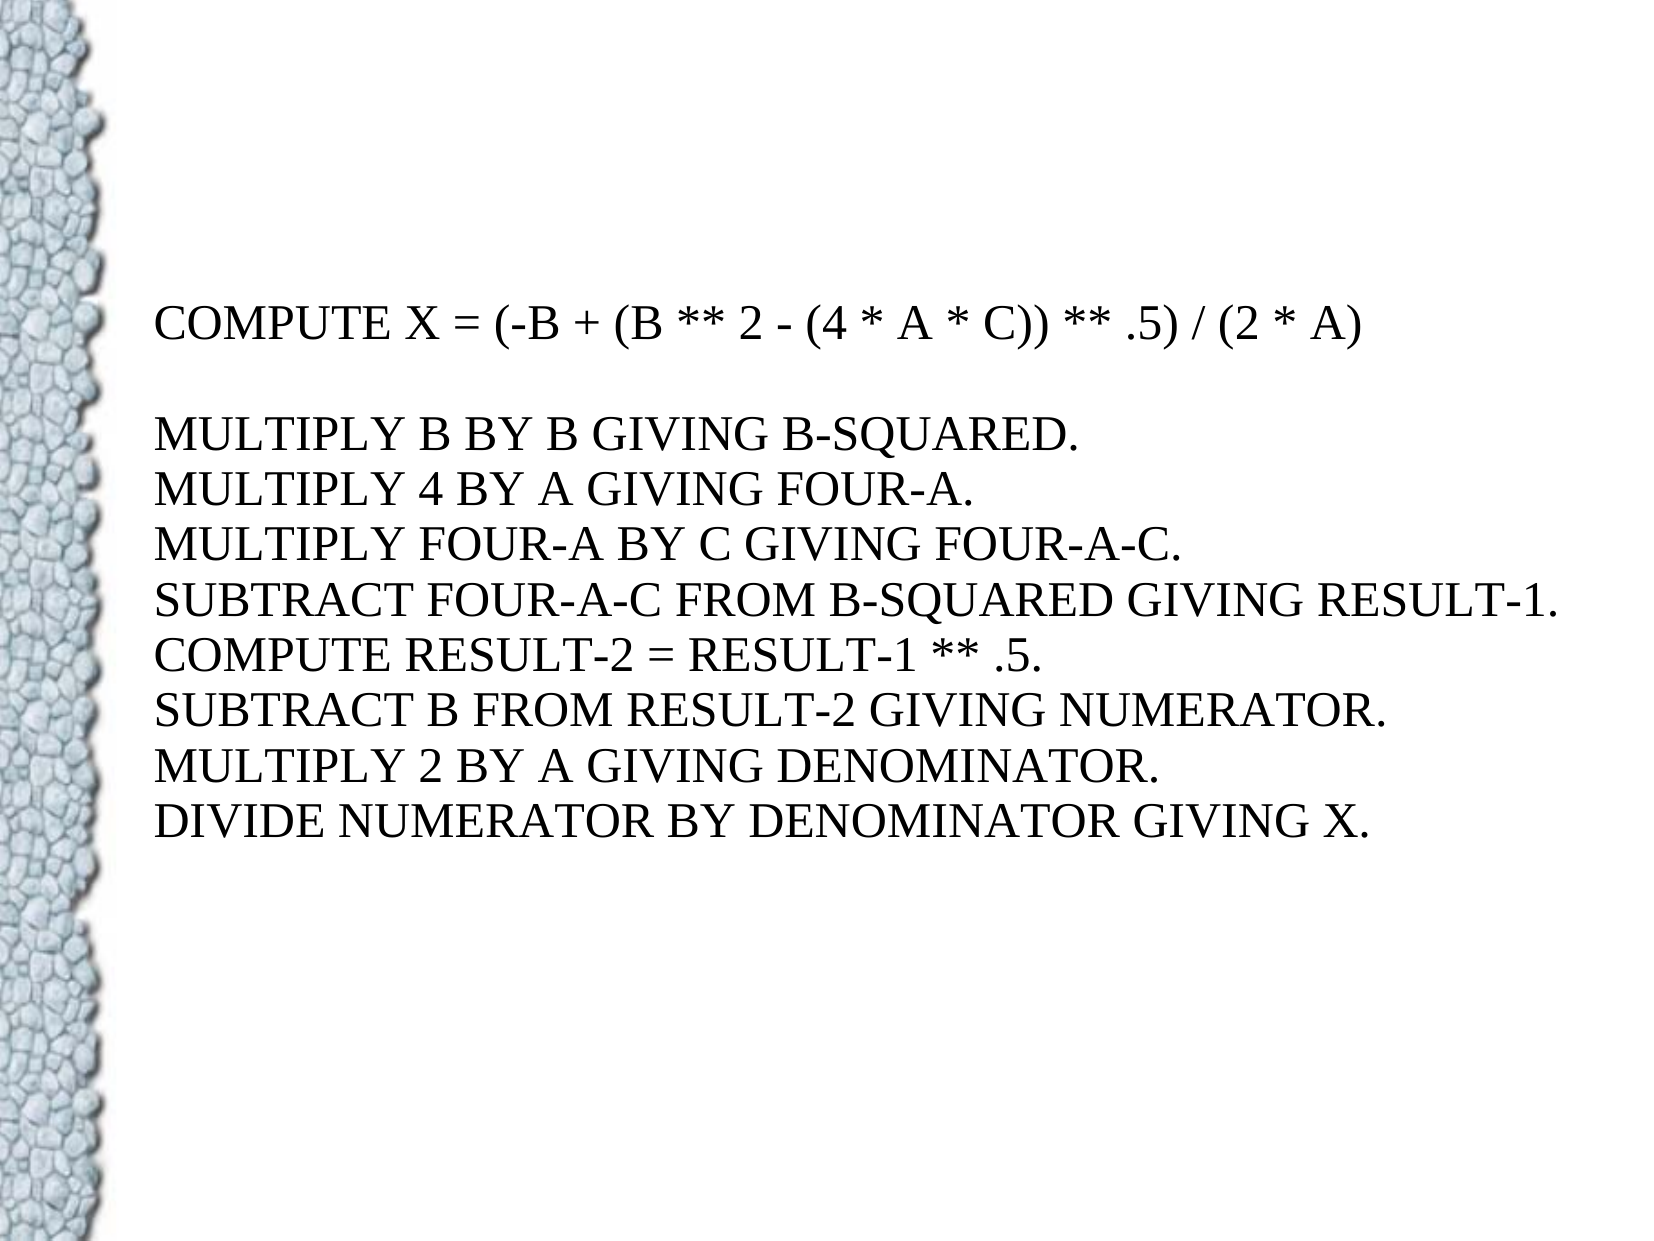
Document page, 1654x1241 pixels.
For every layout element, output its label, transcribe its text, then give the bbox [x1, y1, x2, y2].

list COMPUTE X = (-B + (B ** 2 - (4 * A * C)) ** .5) / (2 * A) MULTIPLY B BY B GIVING B-SQUARED. MULTIPLY 4 BY A GIVING FOUR-A. MULTIPLY FOUR-A BY C GIVING FOUR-A-C. SUBTRACT FOUR-A-C FROM B-SQUARED GIVING RESULT-1. COMPUTE RESULT-2 = RESULT-1 ** .5. SUBTRACT B FROM RESULT-2 GIVING NUMERATOR. MULTIPLY 2 BY A GIVING DENOMINATOR. DIVIDE NUMERATOR BY DENOMINATOR GIVING X. [135, 295, 1625, 1099]
picture [0, 0, 131, 1241]
